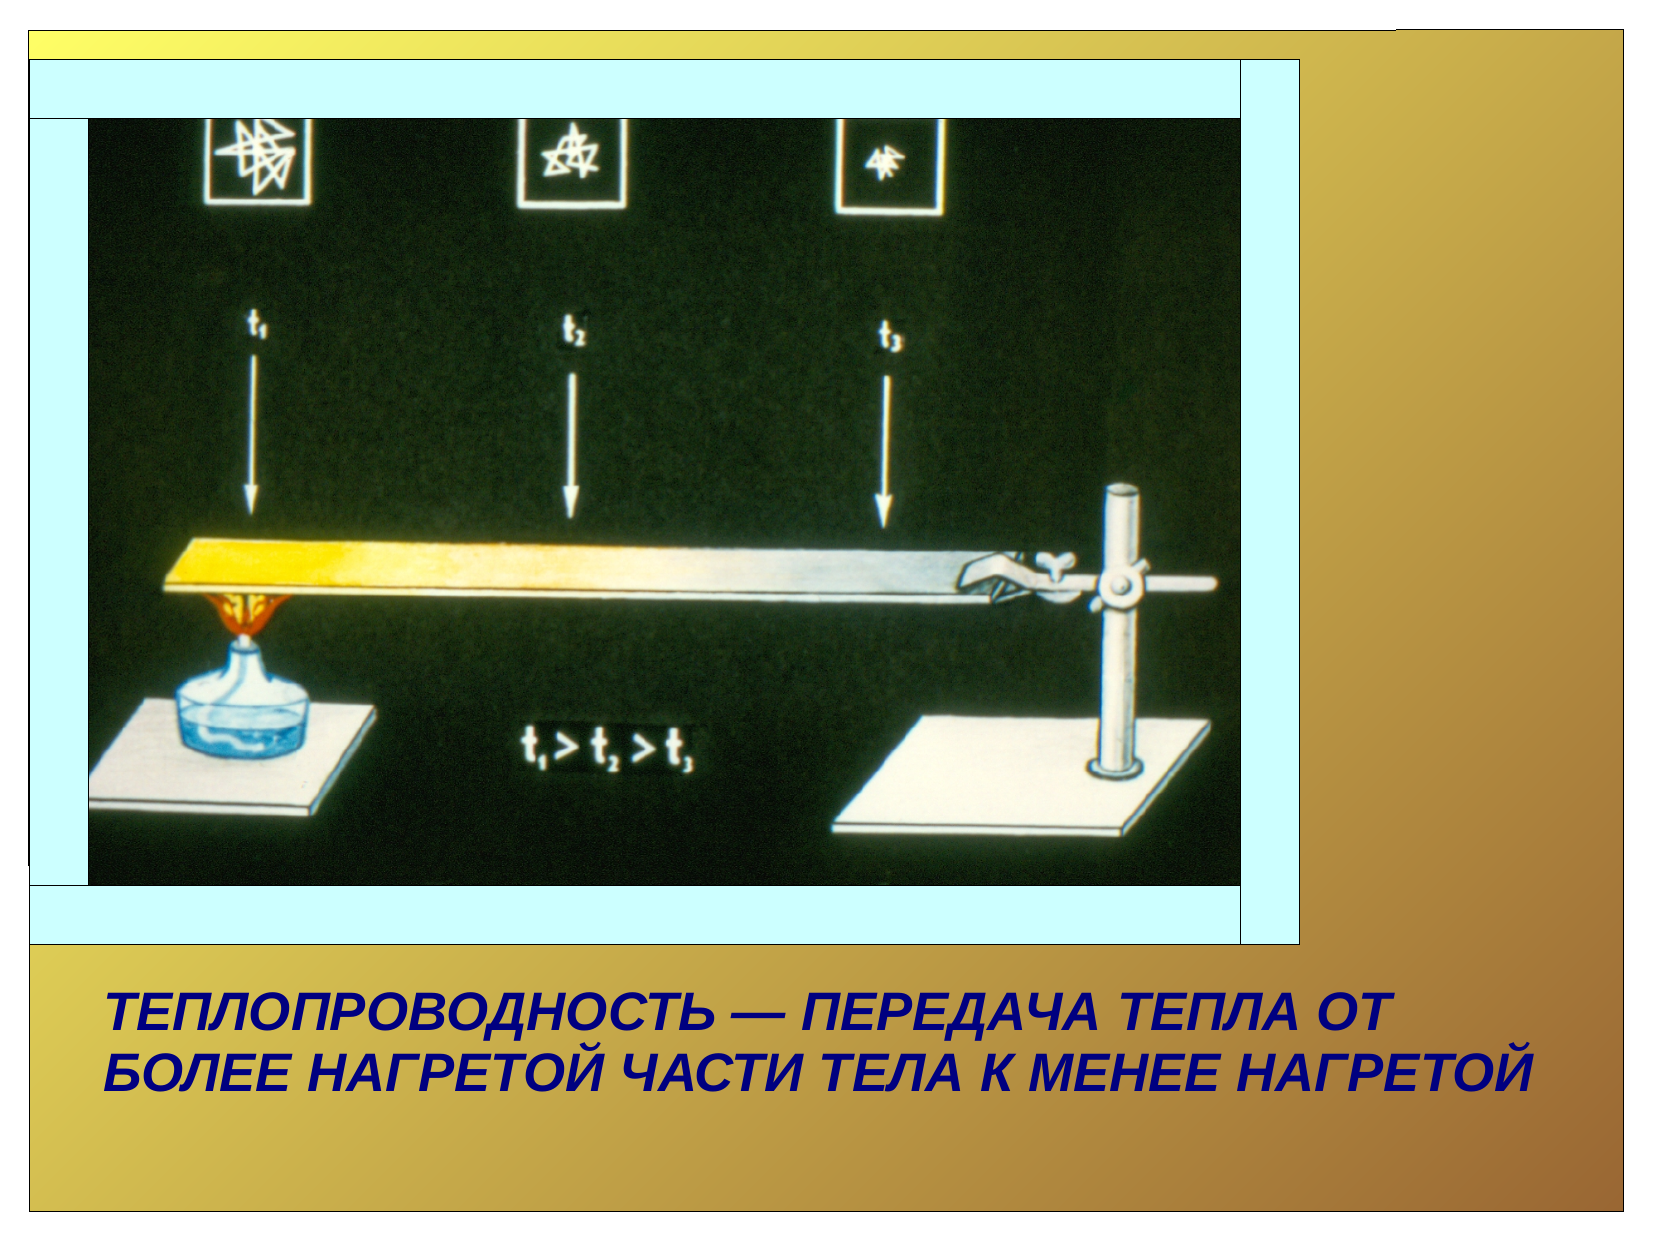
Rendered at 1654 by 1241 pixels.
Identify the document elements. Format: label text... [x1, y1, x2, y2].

picture [89, 118, 1240, 886]
text_box [28, 29, 1624, 1212]
text_box ТЕПЛОПРОВОДНОСТЬ — ПЕРЕДАЧА ТЕПЛА ОТ БОЛЕЕ НАГРЕТОЙ ЧАСТИ ТЕЛА К МЕНЕЕ НАГРЕТОЙ [88, 974, 1595, 1140]
